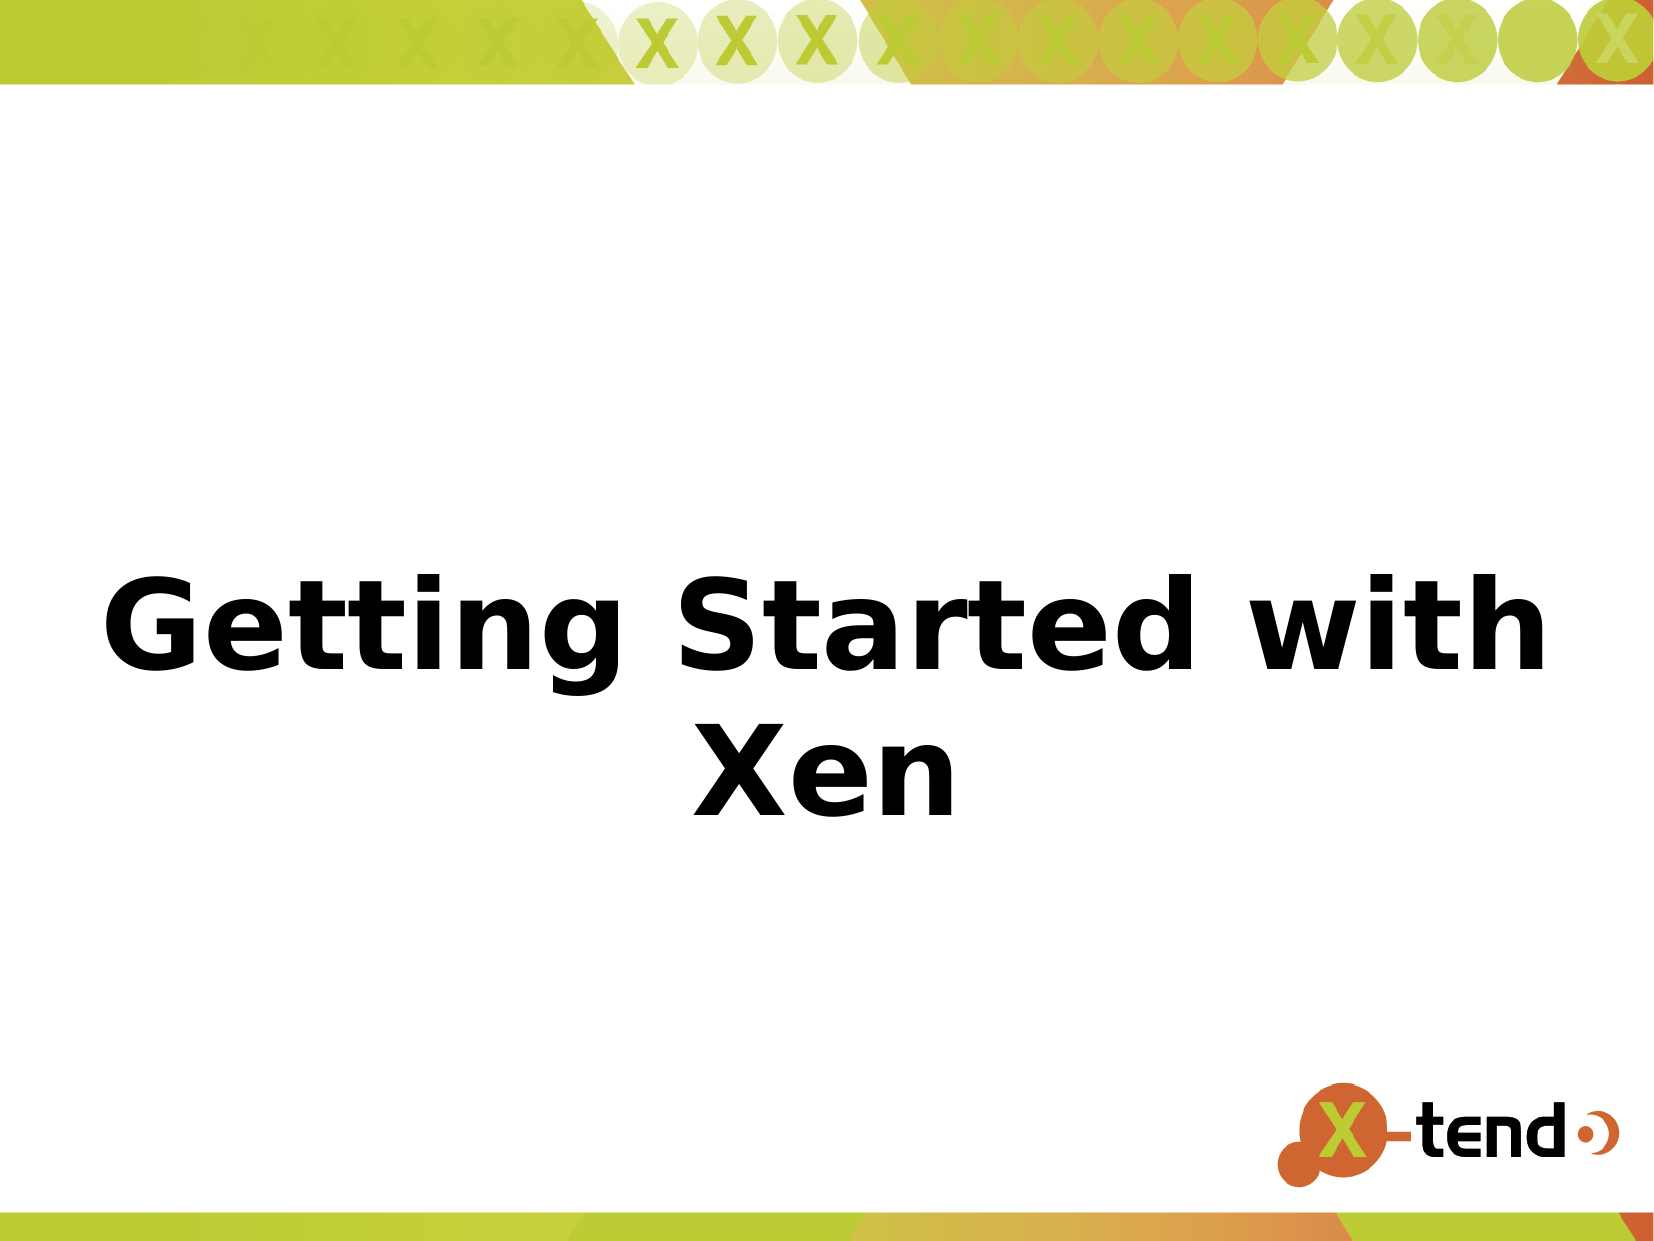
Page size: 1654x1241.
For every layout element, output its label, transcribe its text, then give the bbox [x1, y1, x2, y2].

subtitle Getting Started with Xen [82, 290, 1571, 1109]
picture [0, 0, 1654, 1241]
